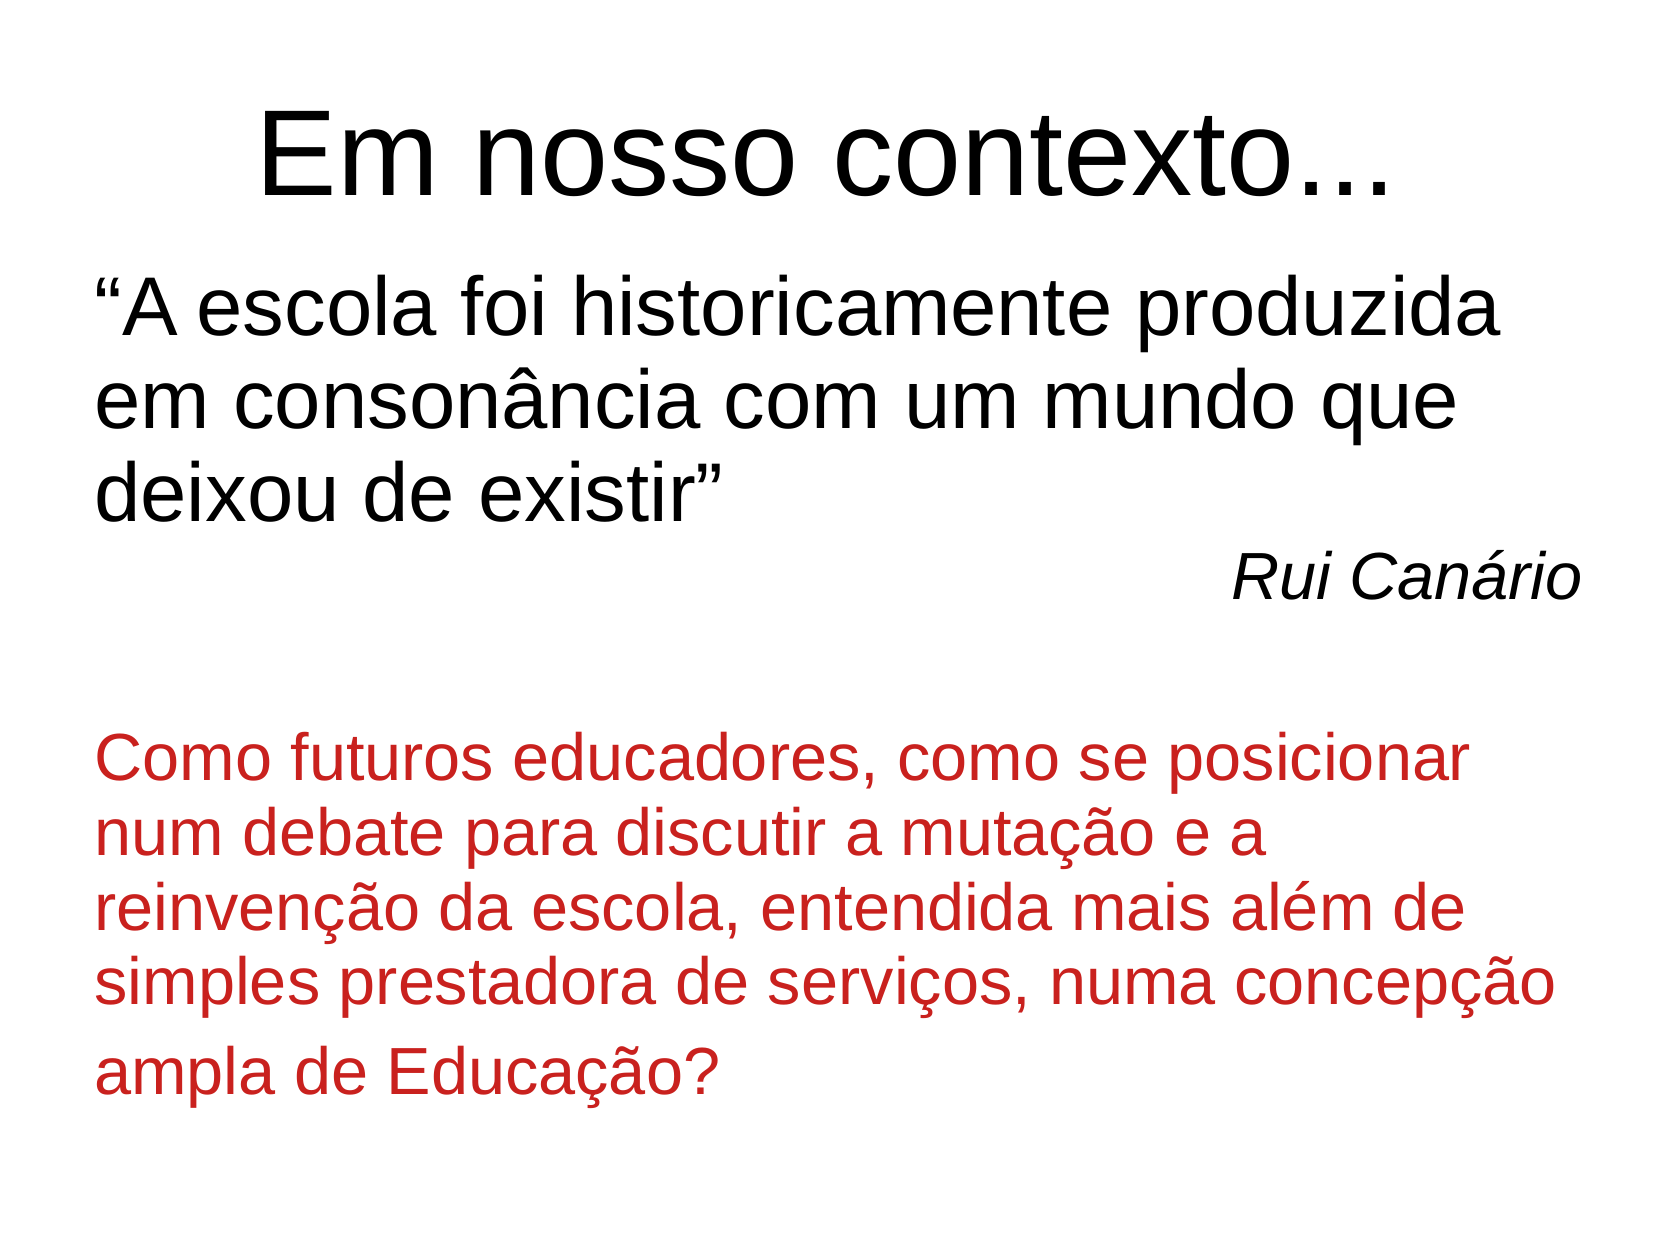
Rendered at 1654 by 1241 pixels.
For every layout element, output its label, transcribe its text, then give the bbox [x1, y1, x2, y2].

title Em nosso contexto... [82, 16, 1571, 290]
list “A escola foi historicamente produzida em consonância com um mundo que deixou de existir” Rui Canário Como futuros educadores, como se posicionar num debate para discutir a mutação e a reinvenção da escola, entendida mais além de simples prestadora de serviços, numa concepção ampla de Educação? [94, 259, 1583, 980]
